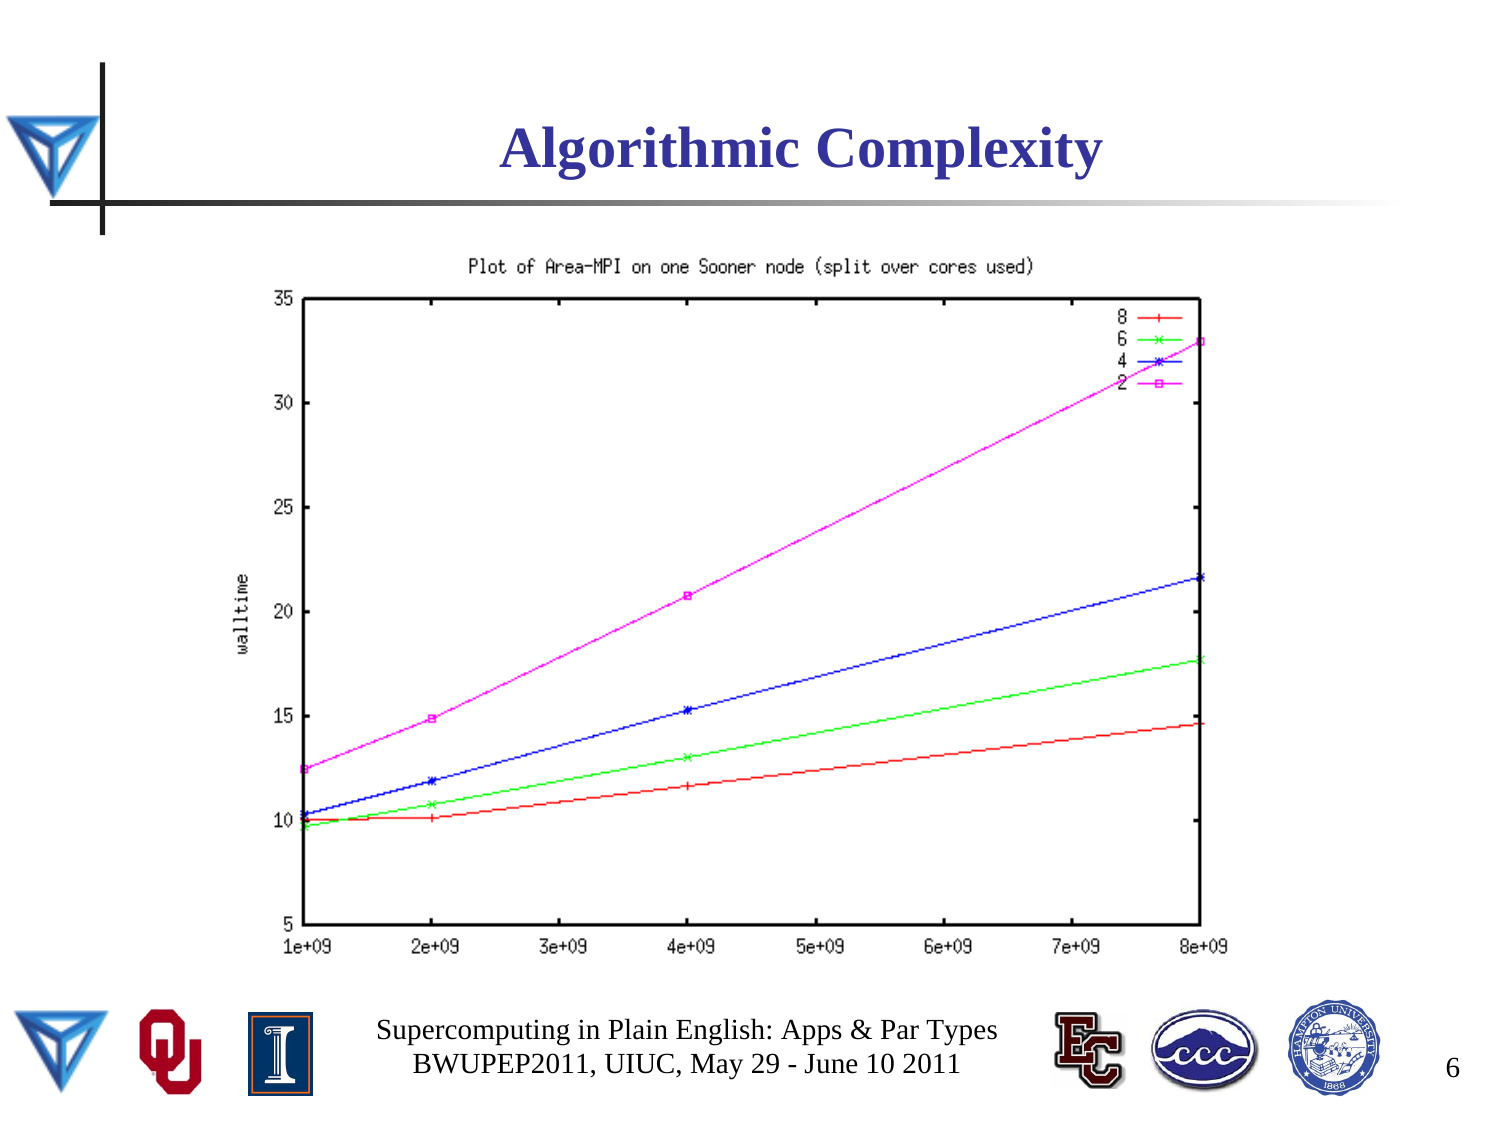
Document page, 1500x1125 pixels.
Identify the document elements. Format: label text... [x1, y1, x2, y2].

picture [219, 235, 1232, 963]
title Algorithmic Complexity [162, 74, 1441, 187]
text_box Supercomputing in Plain English: Apps & Par Types BWUPEP2011, UIUC, May 29 - June 10 2011 [324, 1012, 1051, 1088]
picture [137, 1007, 203, 1097]
picture [1142, 999, 1263, 1097]
picture [1287, 999, 1381, 1097]
picture [248, 1012, 313, 1096]
text_box <number> [1400, 1024, 1476, 1091]
picture [1050, 1012, 1129, 1089]
picture [8, 1007, 113, 1097]
picture [0, 112, 99, 203]
